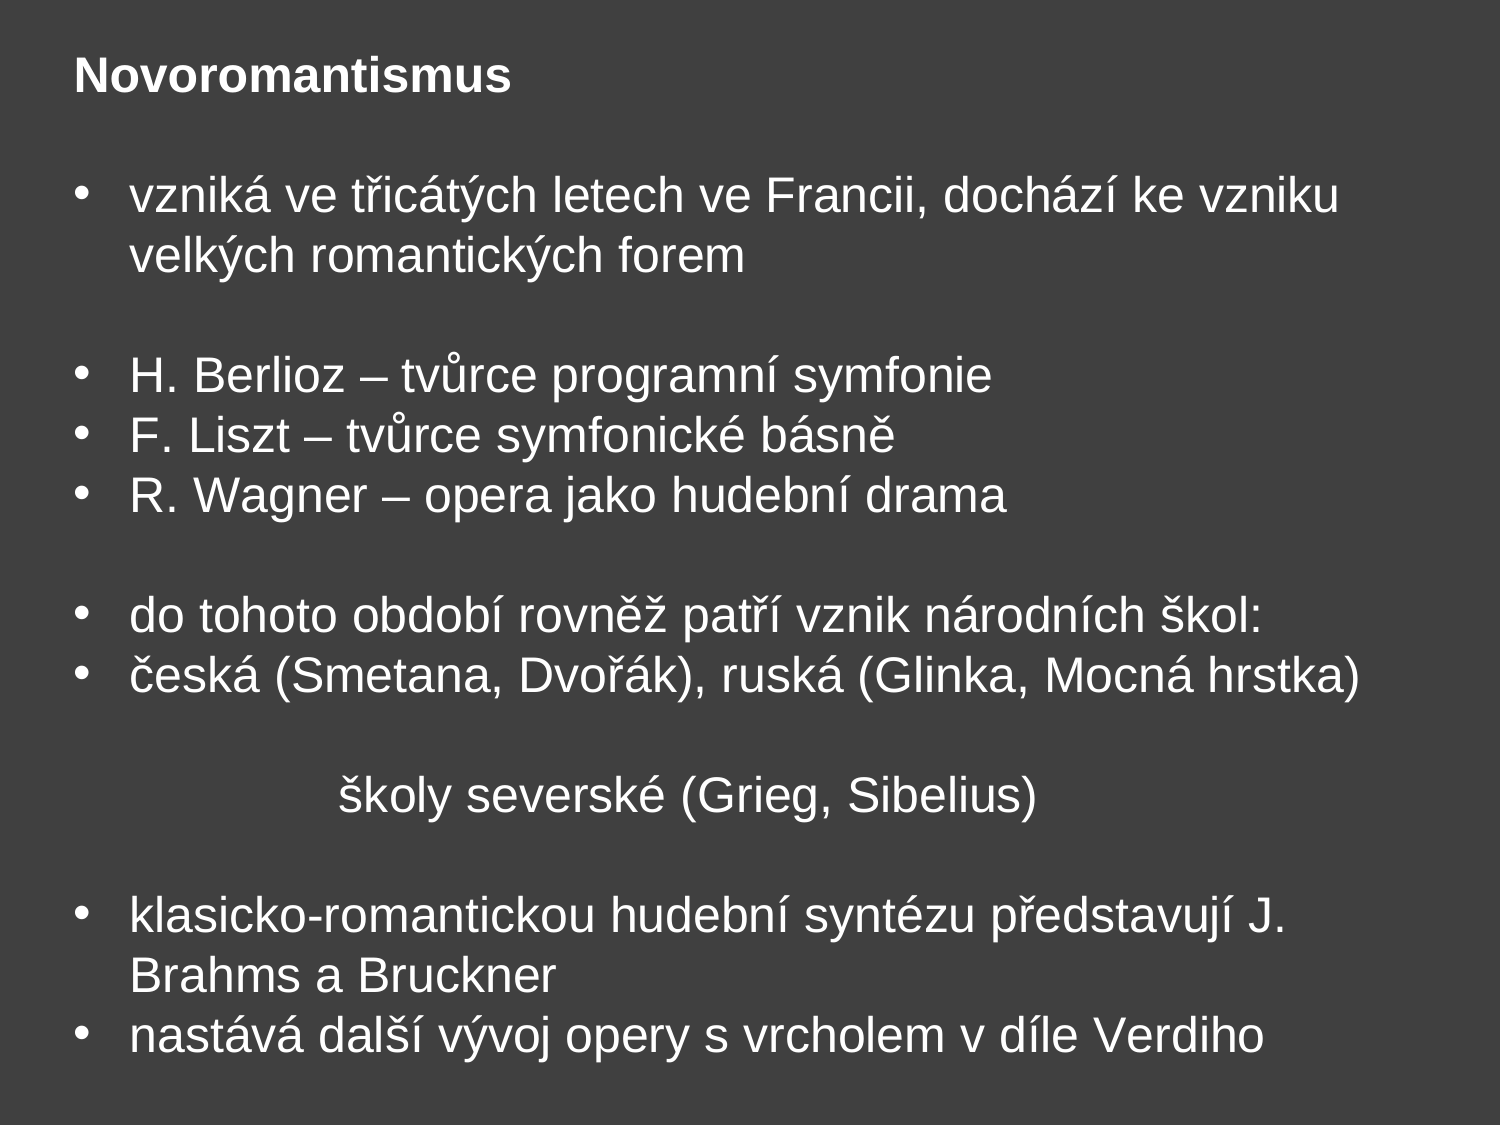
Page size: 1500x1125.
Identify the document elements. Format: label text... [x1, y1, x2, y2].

list Novoromantismus vzniká ve třicátých letech ve Francii, dochází ke vzniku velkých romantických forem H. Berlioz – tvůrce programní symfonie F. Liszt – tvůrce symfonické básně R. Wagner – opera jako hudební drama do tohoto období rovněž patří vznik národních škol: česká (Smetana, Dvořák), ruská (Glinka, Mocná hrstka) školy severské (Grieg, Sibelius) klasicko-romantickou hudební syntézu představují J. Brahms a Bruckner nastává další vývoj opery s vrcholem v díle Verdiho [58, 35, 1471, 1125]
